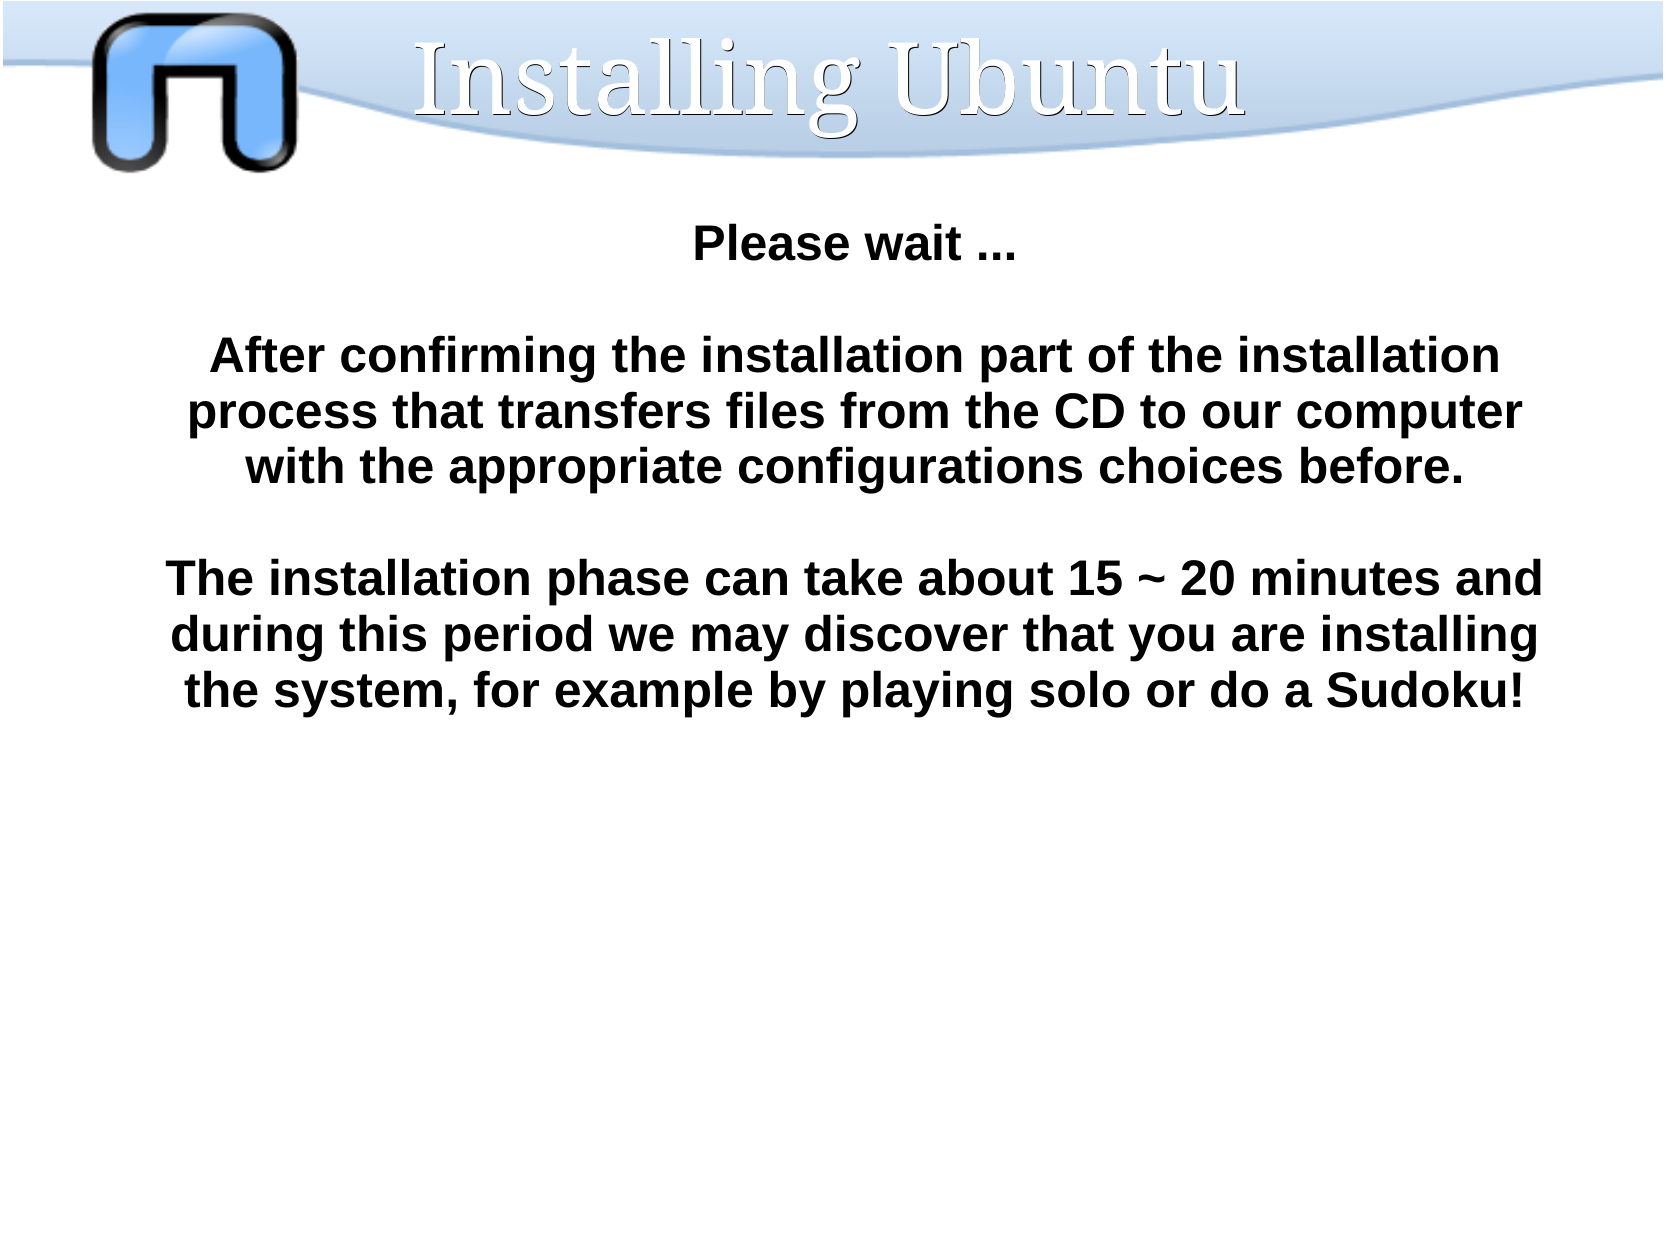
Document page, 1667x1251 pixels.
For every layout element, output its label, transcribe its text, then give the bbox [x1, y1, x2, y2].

list Please wait ... After confirming the installation part of the installation process that transfers files from the CD to our computer with the appropriate configurations choices before. The installation phase can take about 15 ~ 20 minutes and during this period we may discover that you are installing the system, for example by playing solo or do a Sudoku! [129, 208, 1582, 1141]
text_box Installing Ubuntu [397, 0, 1433, 272]
picture [0, 0, 1667, 1251]
